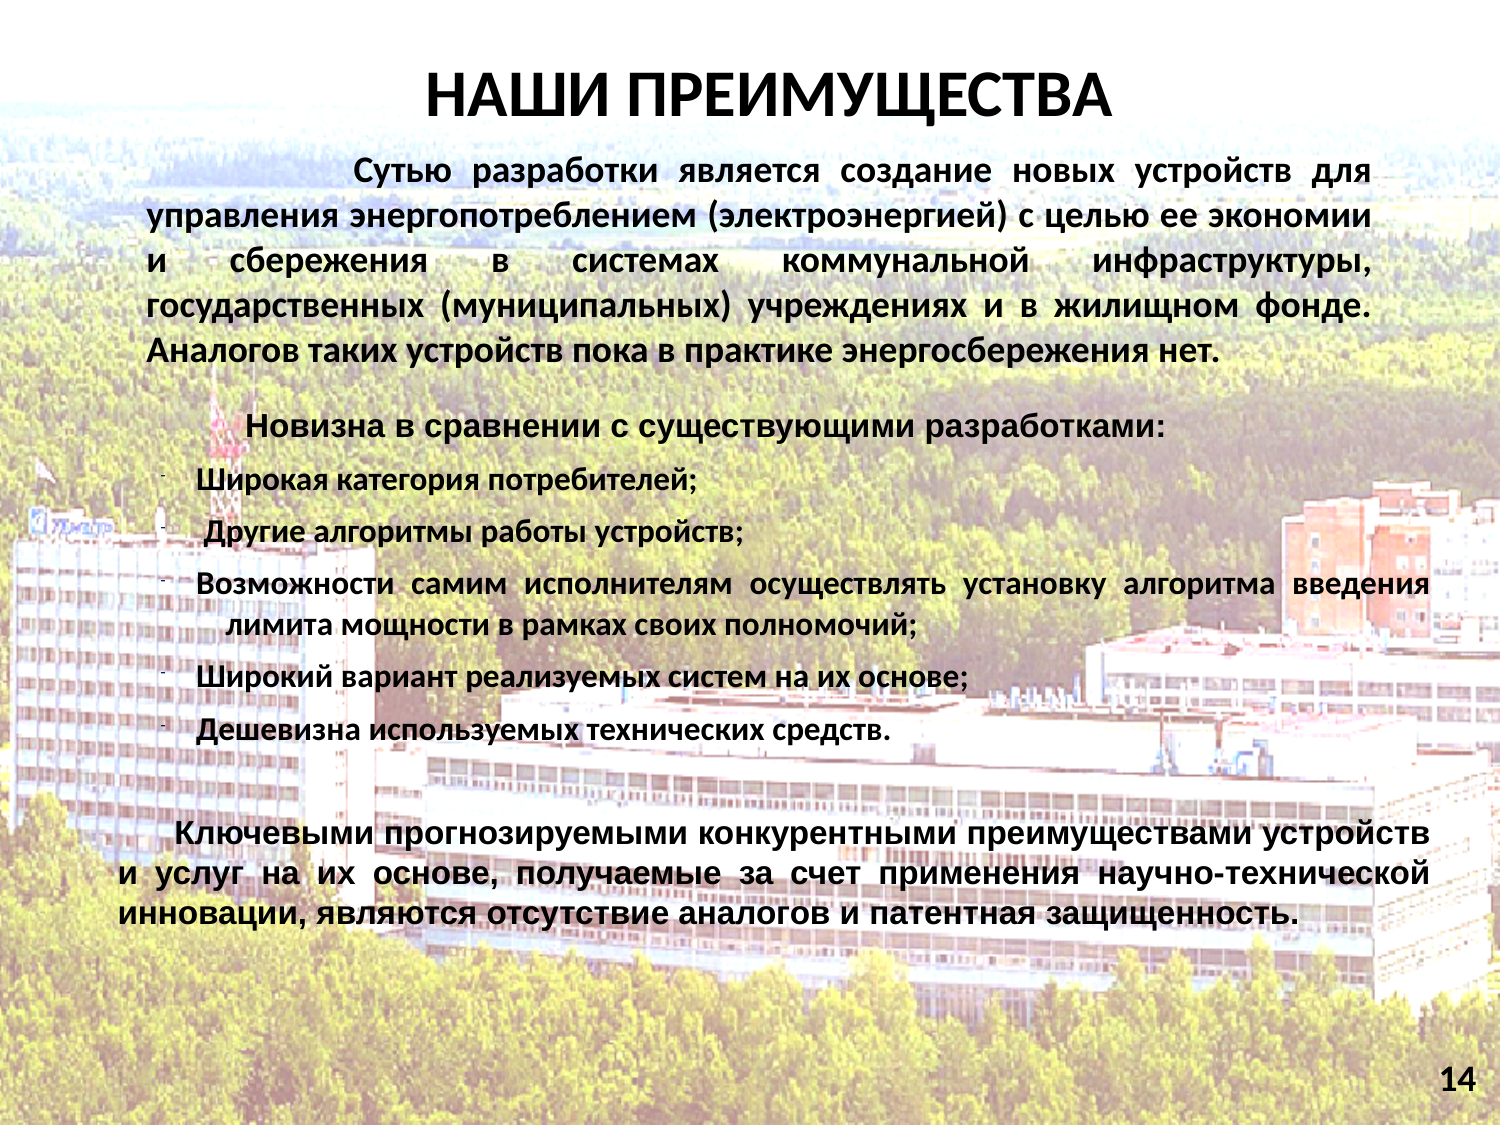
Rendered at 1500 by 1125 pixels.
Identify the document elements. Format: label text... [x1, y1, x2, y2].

text_box Сутью разработки является создание новых устройств для управления энергопотреблением (электроэнергией) с целью ее экономии и сбережения в системах коммунальной инфраструктуры, государственных (муниципальных) учреждениях и в жилищном фонде. Аналогов таких устройств пока в практике энергосбережения нет. [88, 137, 1388, 378]
text_box 14 [1423, 1046, 1492, 1107]
text_box НАШИ ПРЕИМУЩЕСТВА [411, 42, 1129, 137]
picture [0, 0, 1500, 1125]
text_box Новизна в сравнении с существующими разработками: Широкая категория потребителей; Другие алгоритмы работы устройств; Возможности самим исполнителям осуществлять установку алгоритма введения лимита мощности в рамках своих полномочий; Широкий вариант реализуемых систем на их основе; Дешевизна используемых технических средств. Ключевыми прогнозируемыми конкурентными преимуществами устройств и услуг на их основе, получаемые за счет применения научно-технической инновации, являются отсутствие аналогов и патентная защищенность. [64, 397, 1447, 939]
